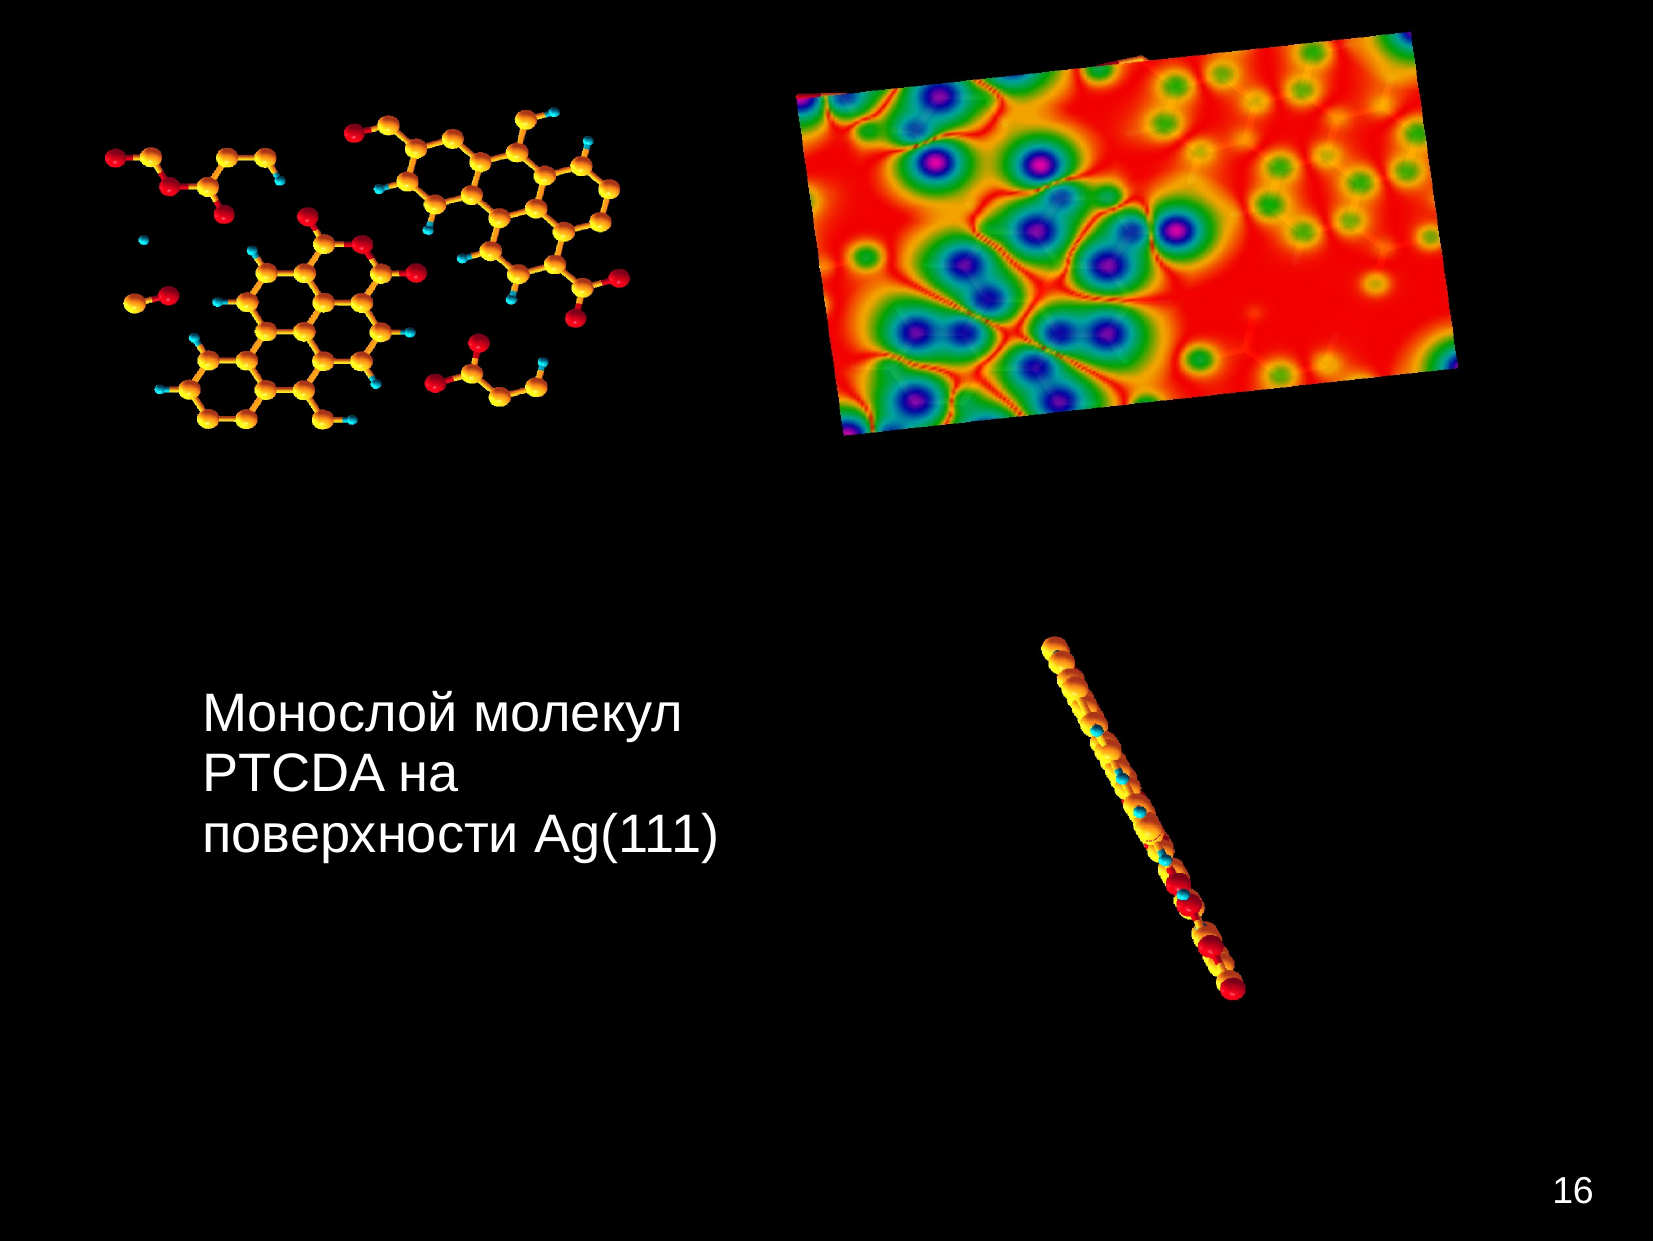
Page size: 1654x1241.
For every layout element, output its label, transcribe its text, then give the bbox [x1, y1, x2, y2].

picture [750, 0, 1501, 451]
picture [782, 578, 1501, 1051]
text_box 16 [1537, 1162, 1653, 1220]
picture [76, 74, 676, 461]
text_box Монослой молекул PTCDA на поверхности Ag(111) [187, 675, 751, 872]
